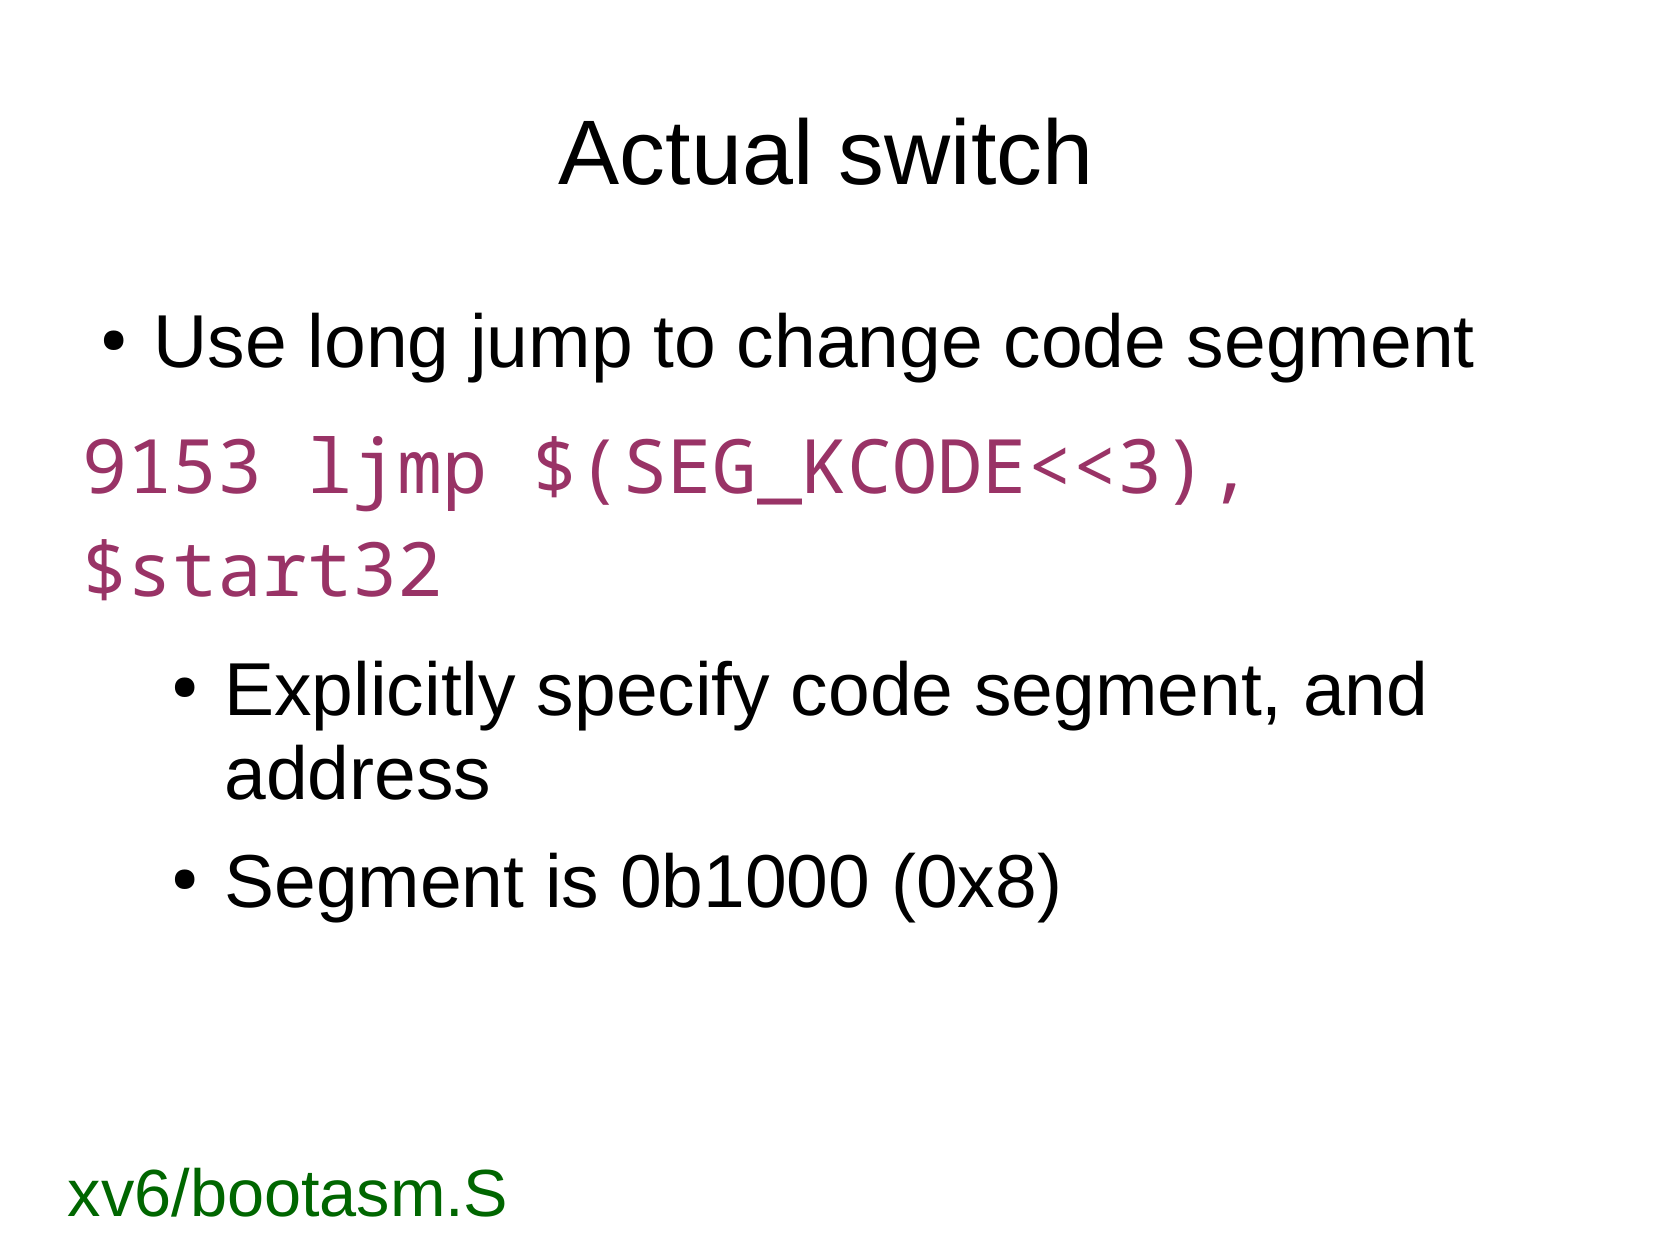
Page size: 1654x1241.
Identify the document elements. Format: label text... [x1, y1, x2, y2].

text_box xv6/bootasm.S [53, 1148, 638, 1238]
list Use long jump to change code segment 9153 ljmp $(SEG_KCODE<<3), $start32 Explicitly specify code segment, and address Segment is 0b1000 (0x8) [82, 300, 1571, 1163]
title Actual switch [82, 49, 1571, 257]
